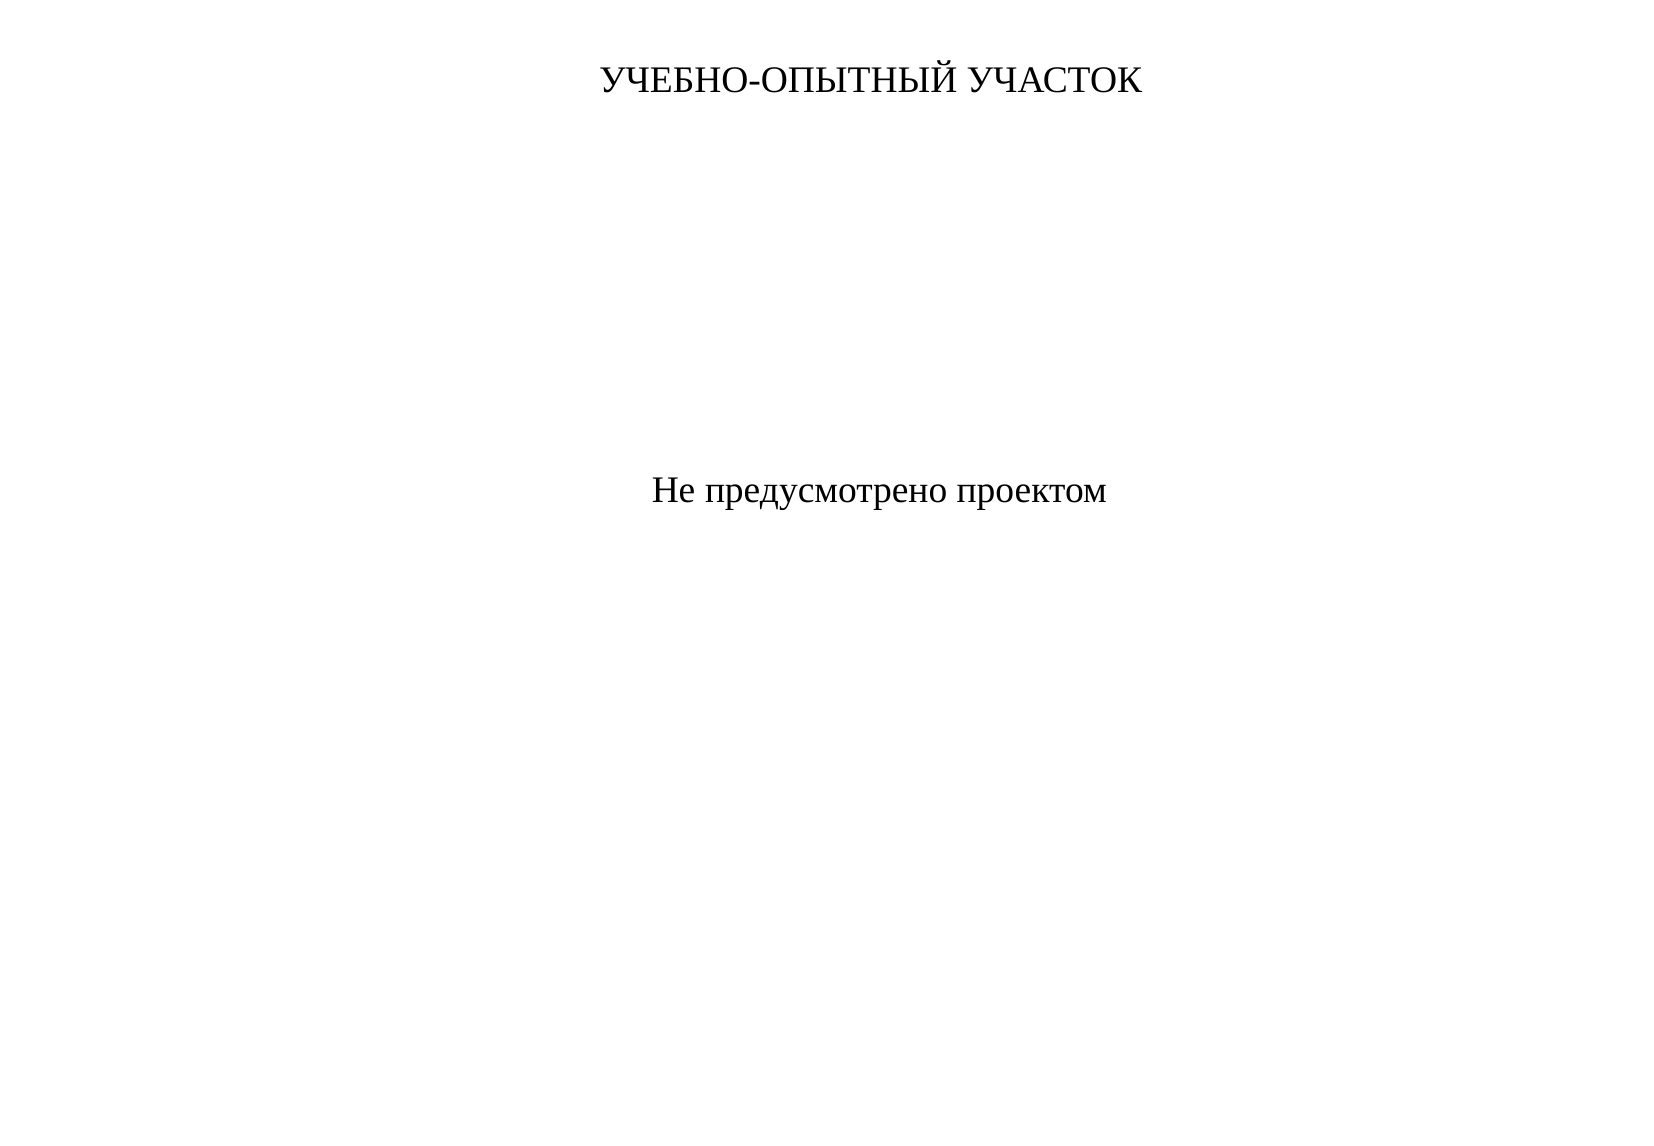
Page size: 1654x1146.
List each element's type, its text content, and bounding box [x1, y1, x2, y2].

text_box УЧЕБНО-ОПЫТНЫЙ УЧАСТОК [193, 45, 1548, 110]
text_box Не предусмотрено проектом [346, 455, 1413, 520]
